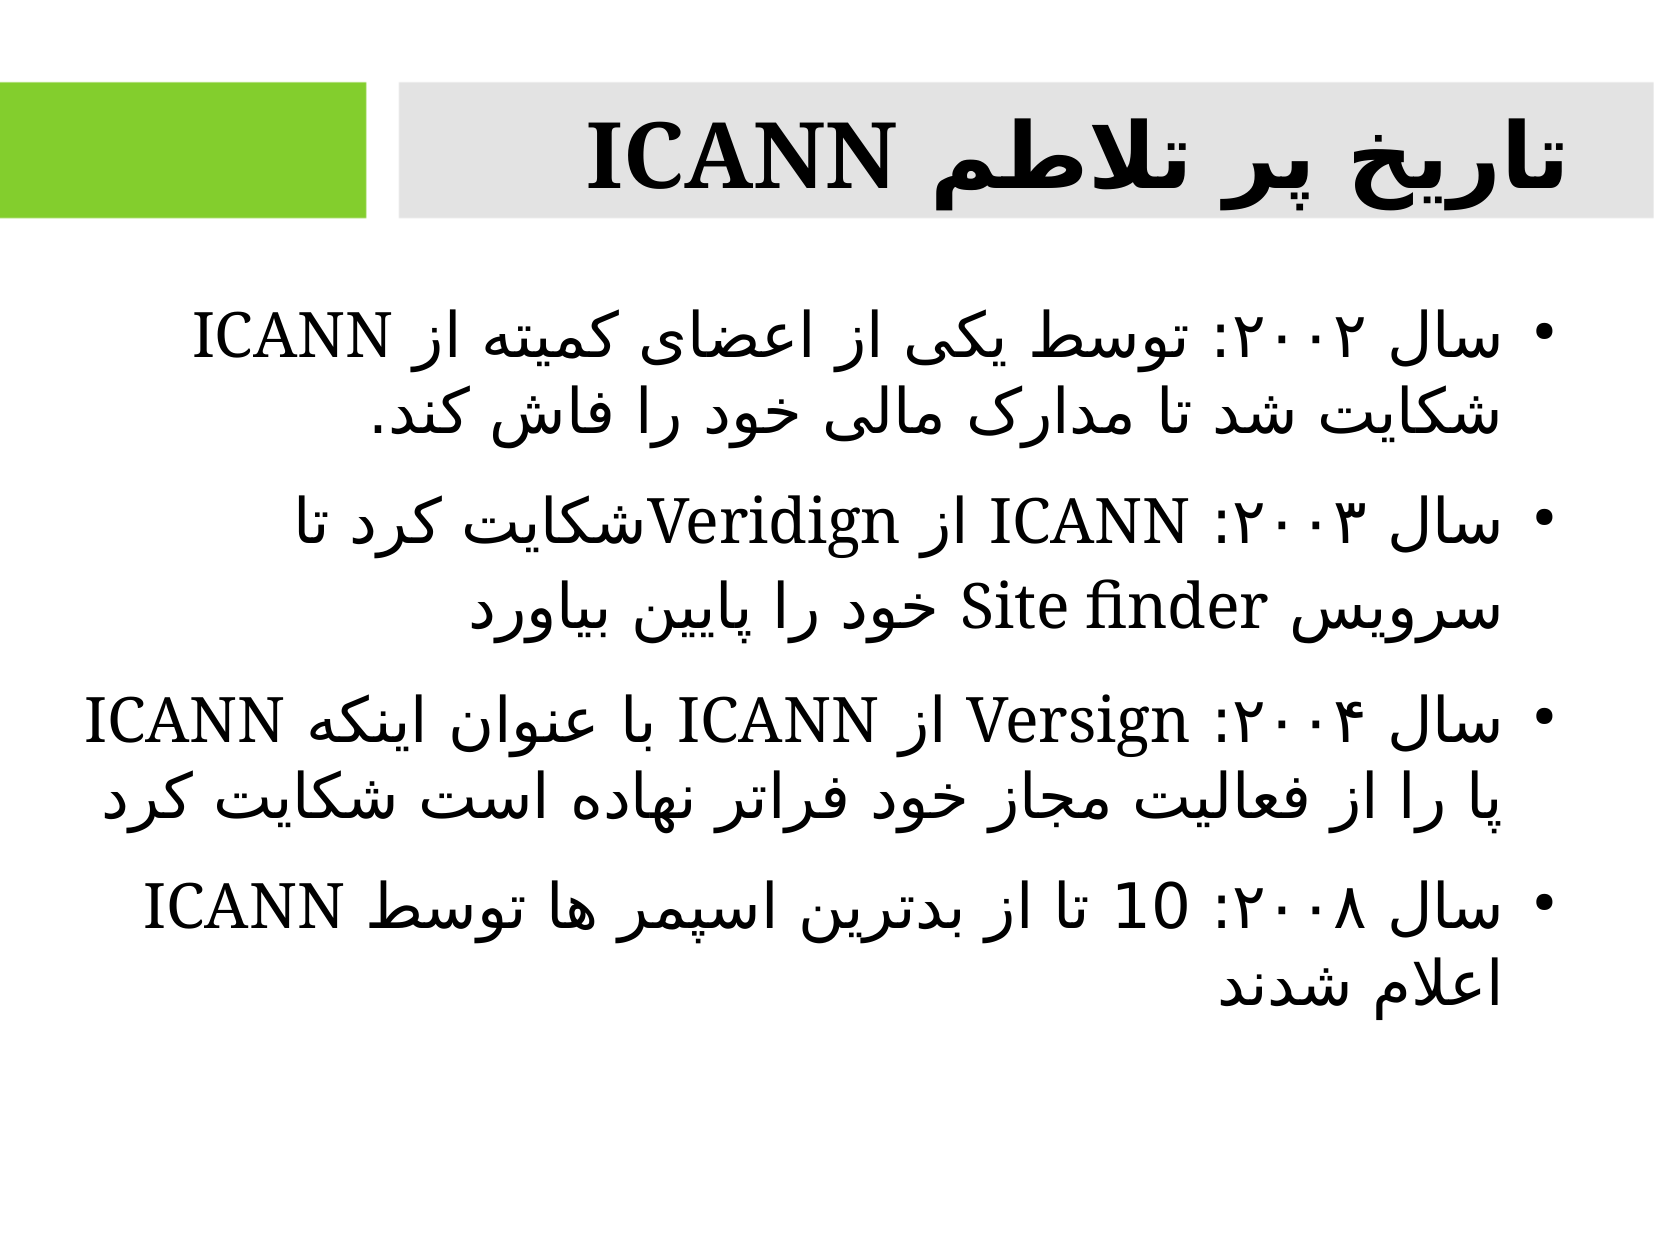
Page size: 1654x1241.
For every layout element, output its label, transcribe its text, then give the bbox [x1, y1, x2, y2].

picture [0, 0, 1654, 1241]
list سال ۲۰۰۲: توسط یکی از اعضای کمیته از ICANN شکایت شد تا مدارک مالی خود را فاش کند. سال ۲۰۰۳: ICANN از Veridignشکایت کرد تا سرویس Site finder خود را پایین بیاورد سال ۲۰۰۴: Versign از ICANN با عنوان اینکه ICANN پا را از فعالیت مجاز خود فراتر نهاده است شکایت کرد سال ۲۰۰۸: 10 تا از بدترین اسپمر ها توسط ICANN اعلام شدند [82, 290, 1571, 1109]
title تاریخ پر تلاطم ICANN [82, 49, 1571, 257]
